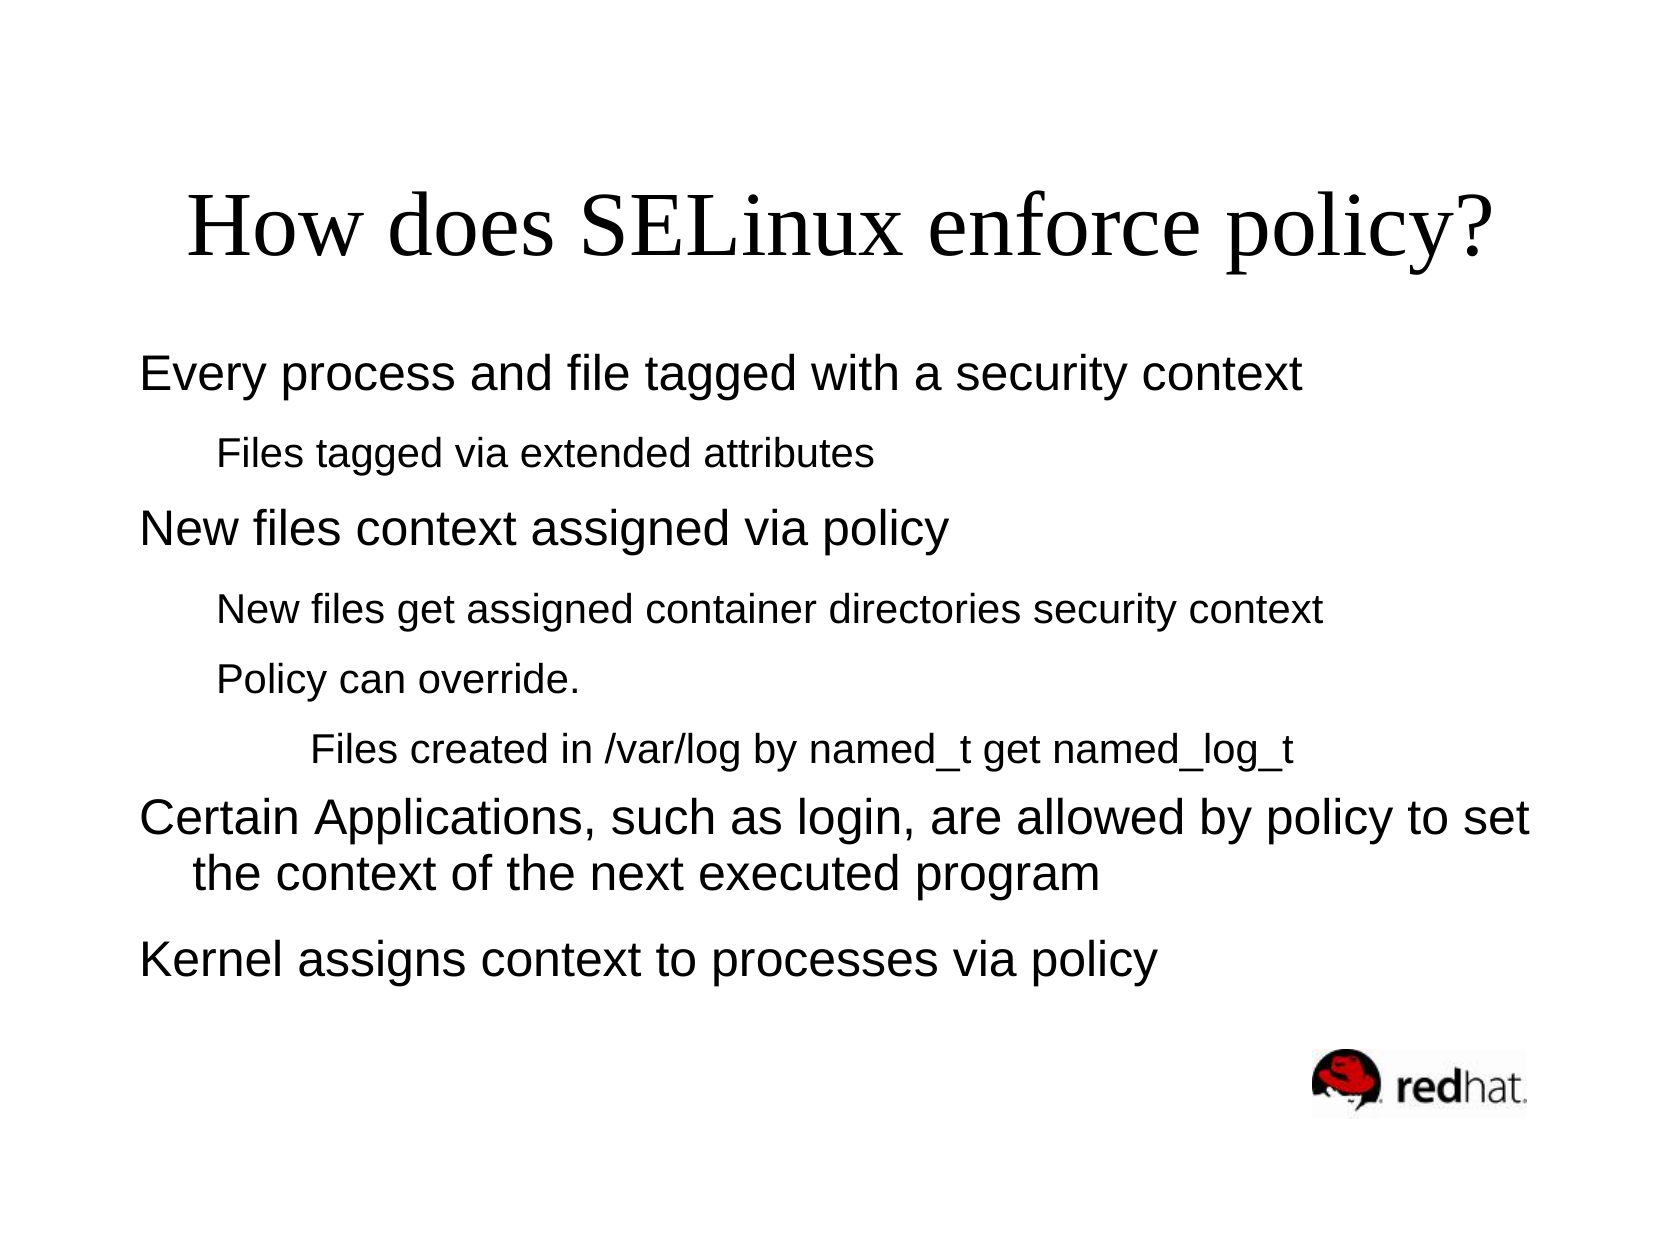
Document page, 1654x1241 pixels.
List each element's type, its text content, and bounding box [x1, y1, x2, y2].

title How does SELinux enforce policy? [121, 173, 1563, 275]
list Every process and file tagged with a security context Files tagged via extended attributes New files context assigned via policy New files get assigned container directories security context Policy can override. Files created in /var/log by named_t get named_log_t Certain Applications, such as login, are allowed by policy to set the context of the next executed program Kernel assigns context to processes via policy [121, 344, 1534, 1151]
